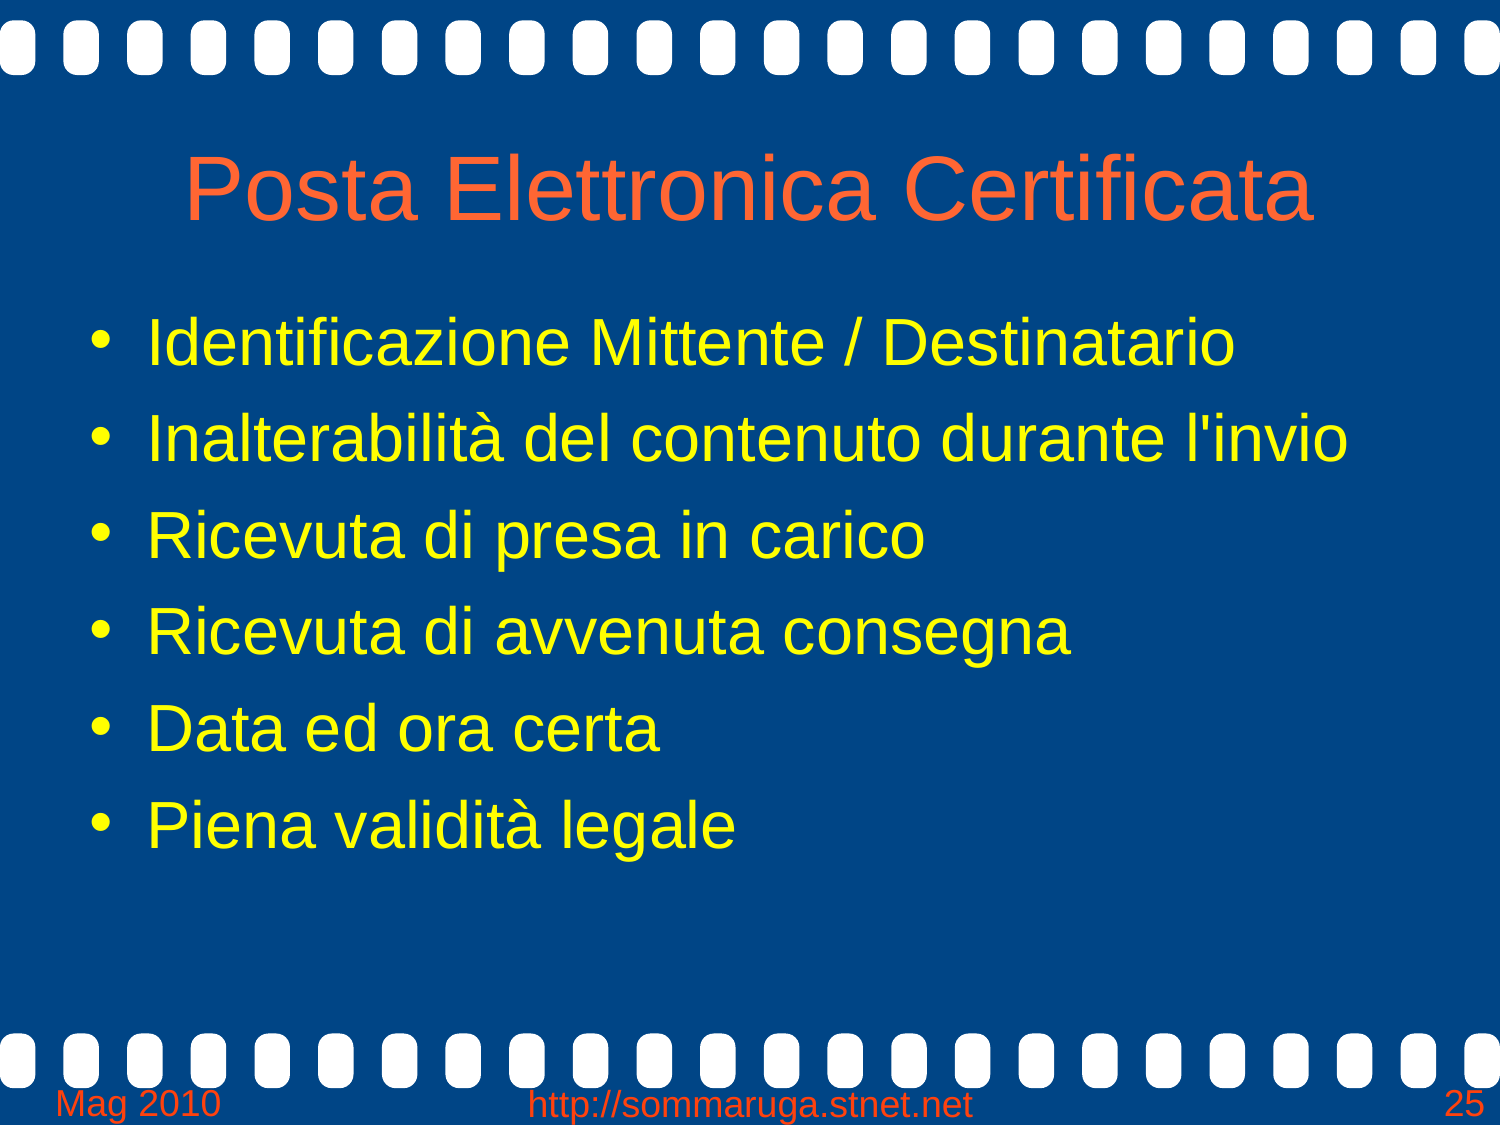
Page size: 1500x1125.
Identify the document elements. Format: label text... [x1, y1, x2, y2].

list Identificazione Mittente / Destinatario Inalterabilità del contenuto durante l'invio Ricevuta di presa in carico Ricevuta di avvenuta consegna Data ed ora certa Piena validità legale [75, 290, 1426, 1005]
title Posta Elettronica Certificata [75, 90, 1426, 278]
